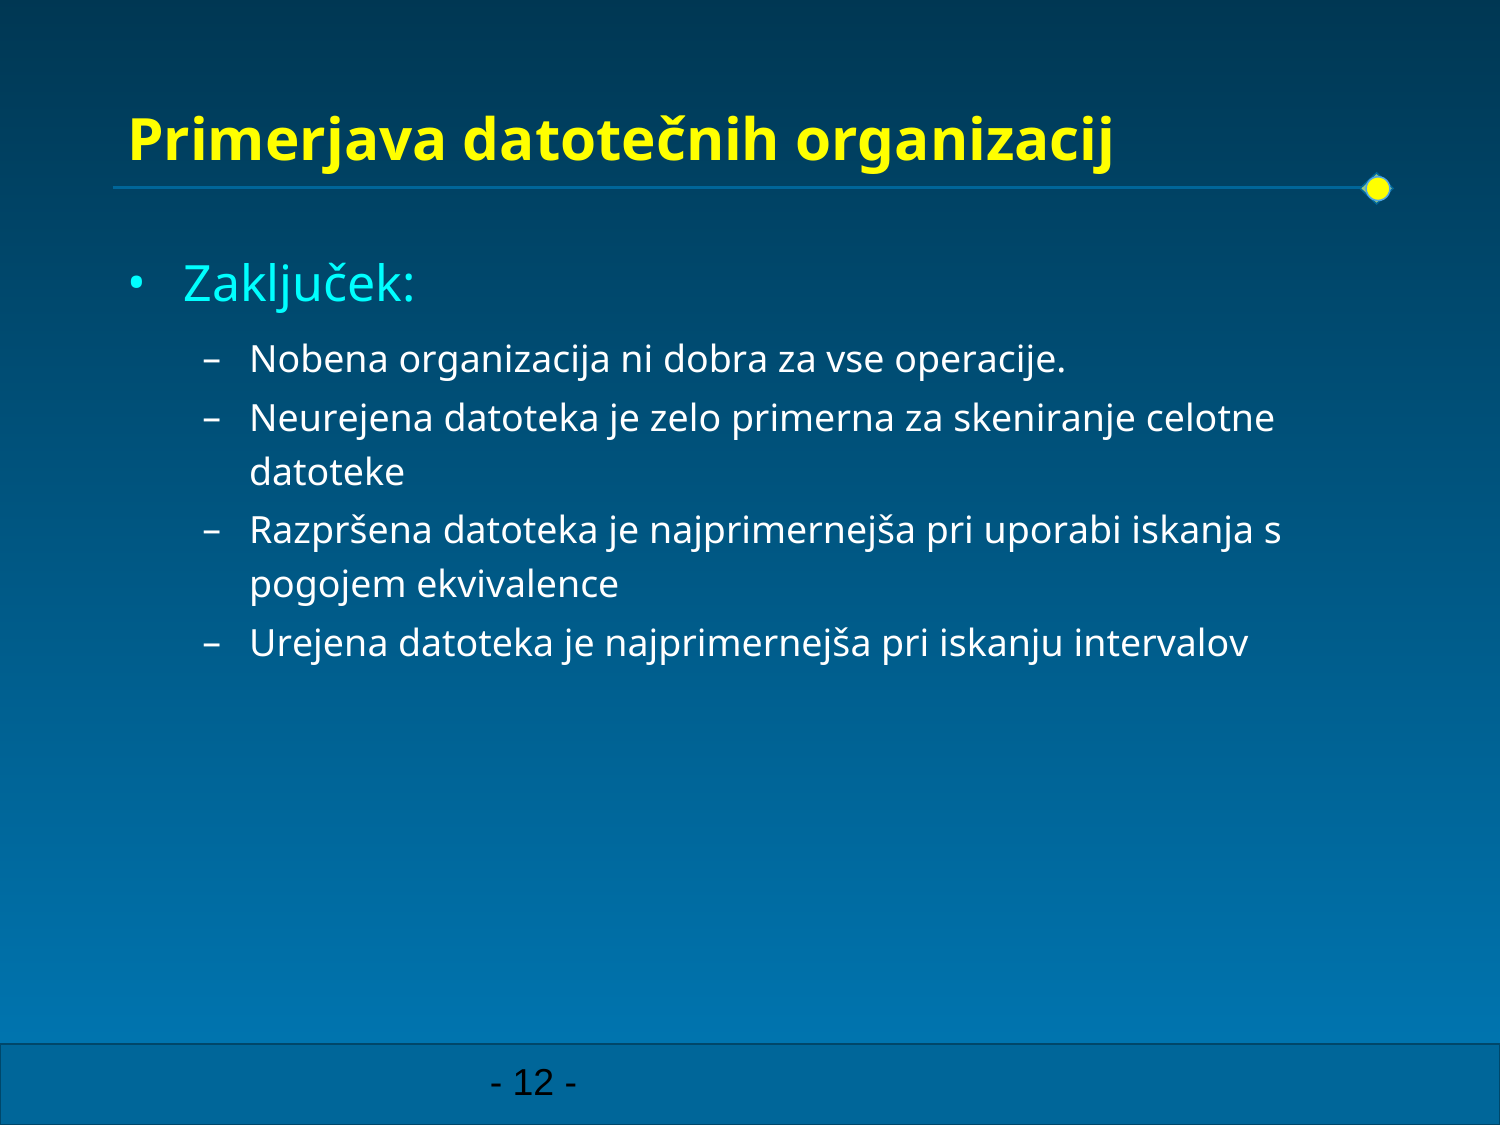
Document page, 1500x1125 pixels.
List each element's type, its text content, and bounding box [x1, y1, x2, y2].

list Zaključek: Nobena organizacija ni dobra za vse operacije. Neurejena datoteka je zelo primerna za skeniranje celotne datoteke Razpršena datoteka je najprimernejša pri uporabi iskanja s pogojem ekvivalence Urejena datoteka je najprimernejša pri iskanju intervalov [112, 237, 1388, 963]
title Primerjava datotečnih organizacij [112, 94, 1388, 181]
